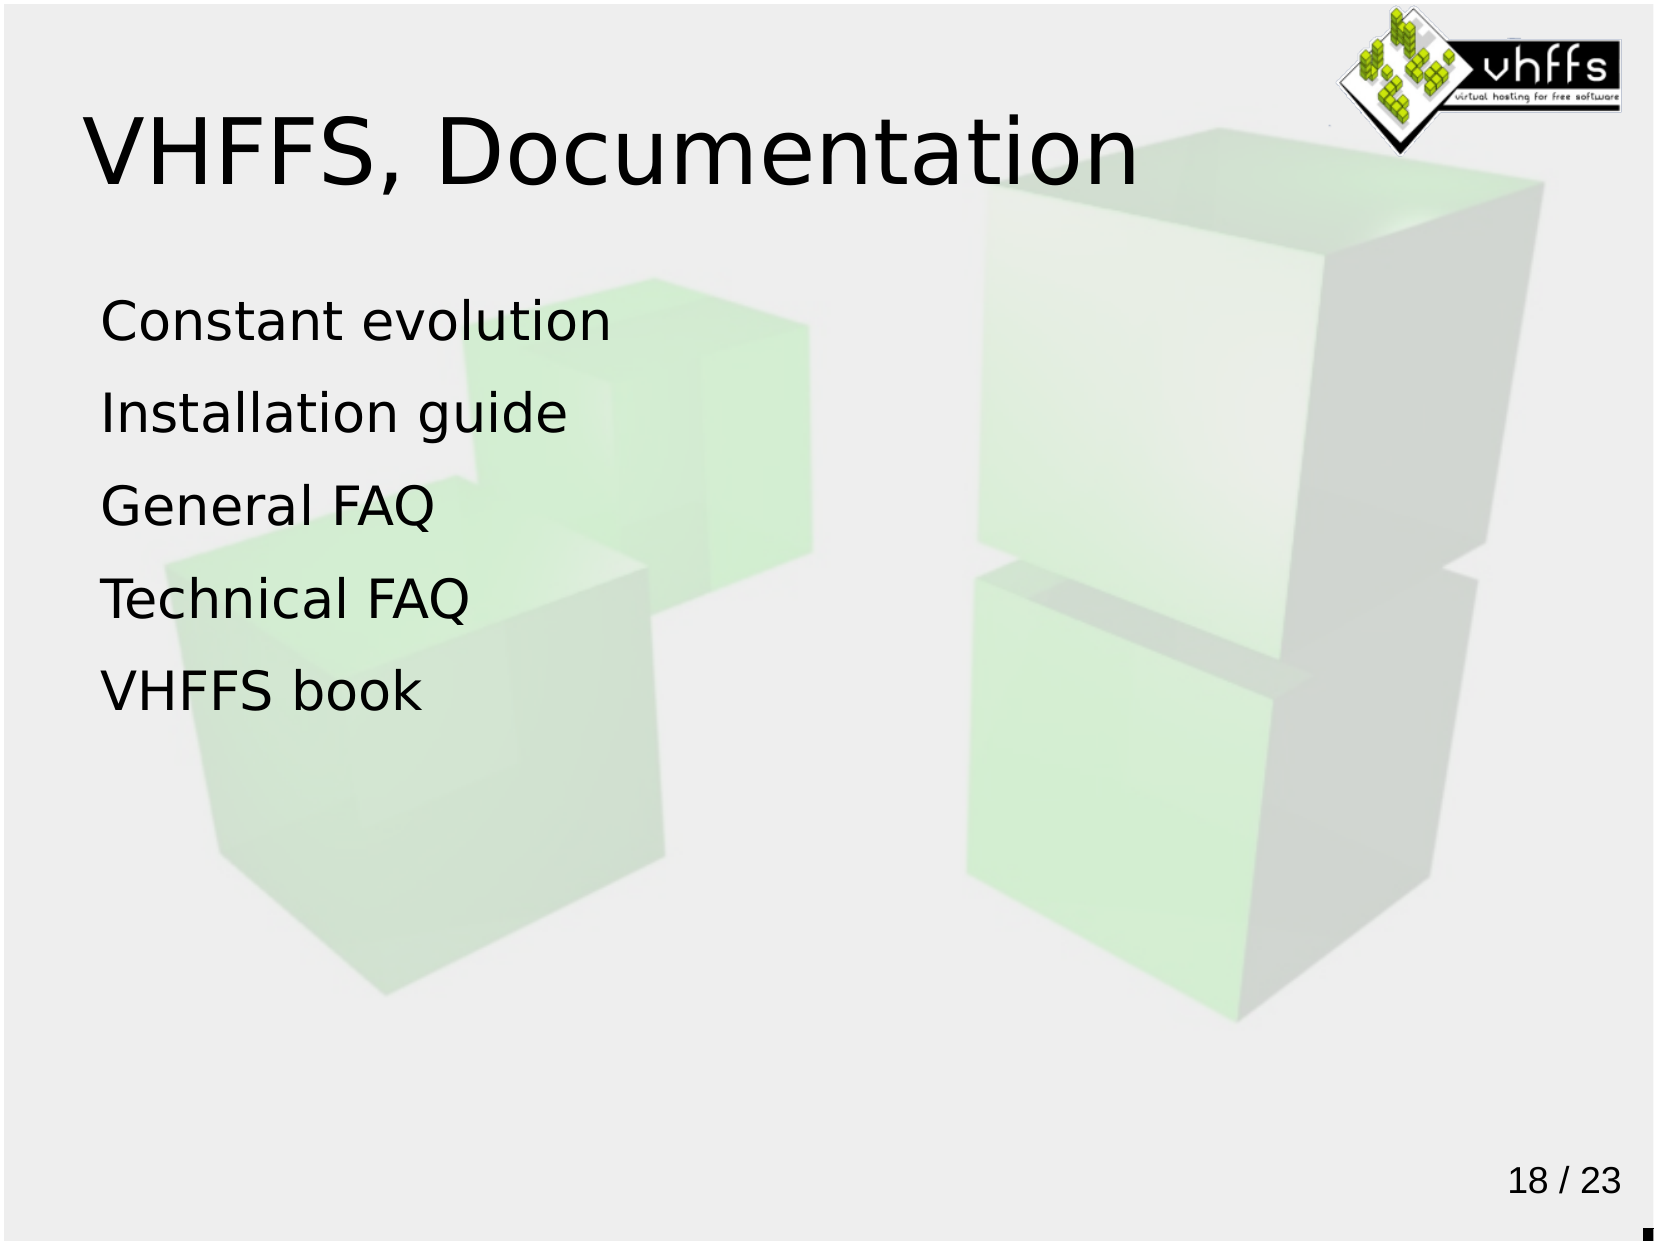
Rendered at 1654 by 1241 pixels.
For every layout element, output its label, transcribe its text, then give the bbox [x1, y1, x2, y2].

list Constant evolution Installation guide General FAQ Technical FAQ VHFFS book [82, 290, 1571, 1109]
picture [4, 0, 1654, 1241]
text_box [1643, 1228, 1654, 1241]
text_box <numéro> / 23 [1314, 1151, 1637, 1225]
title VHFFS, Documentation [82, 49, 1571, 257]
